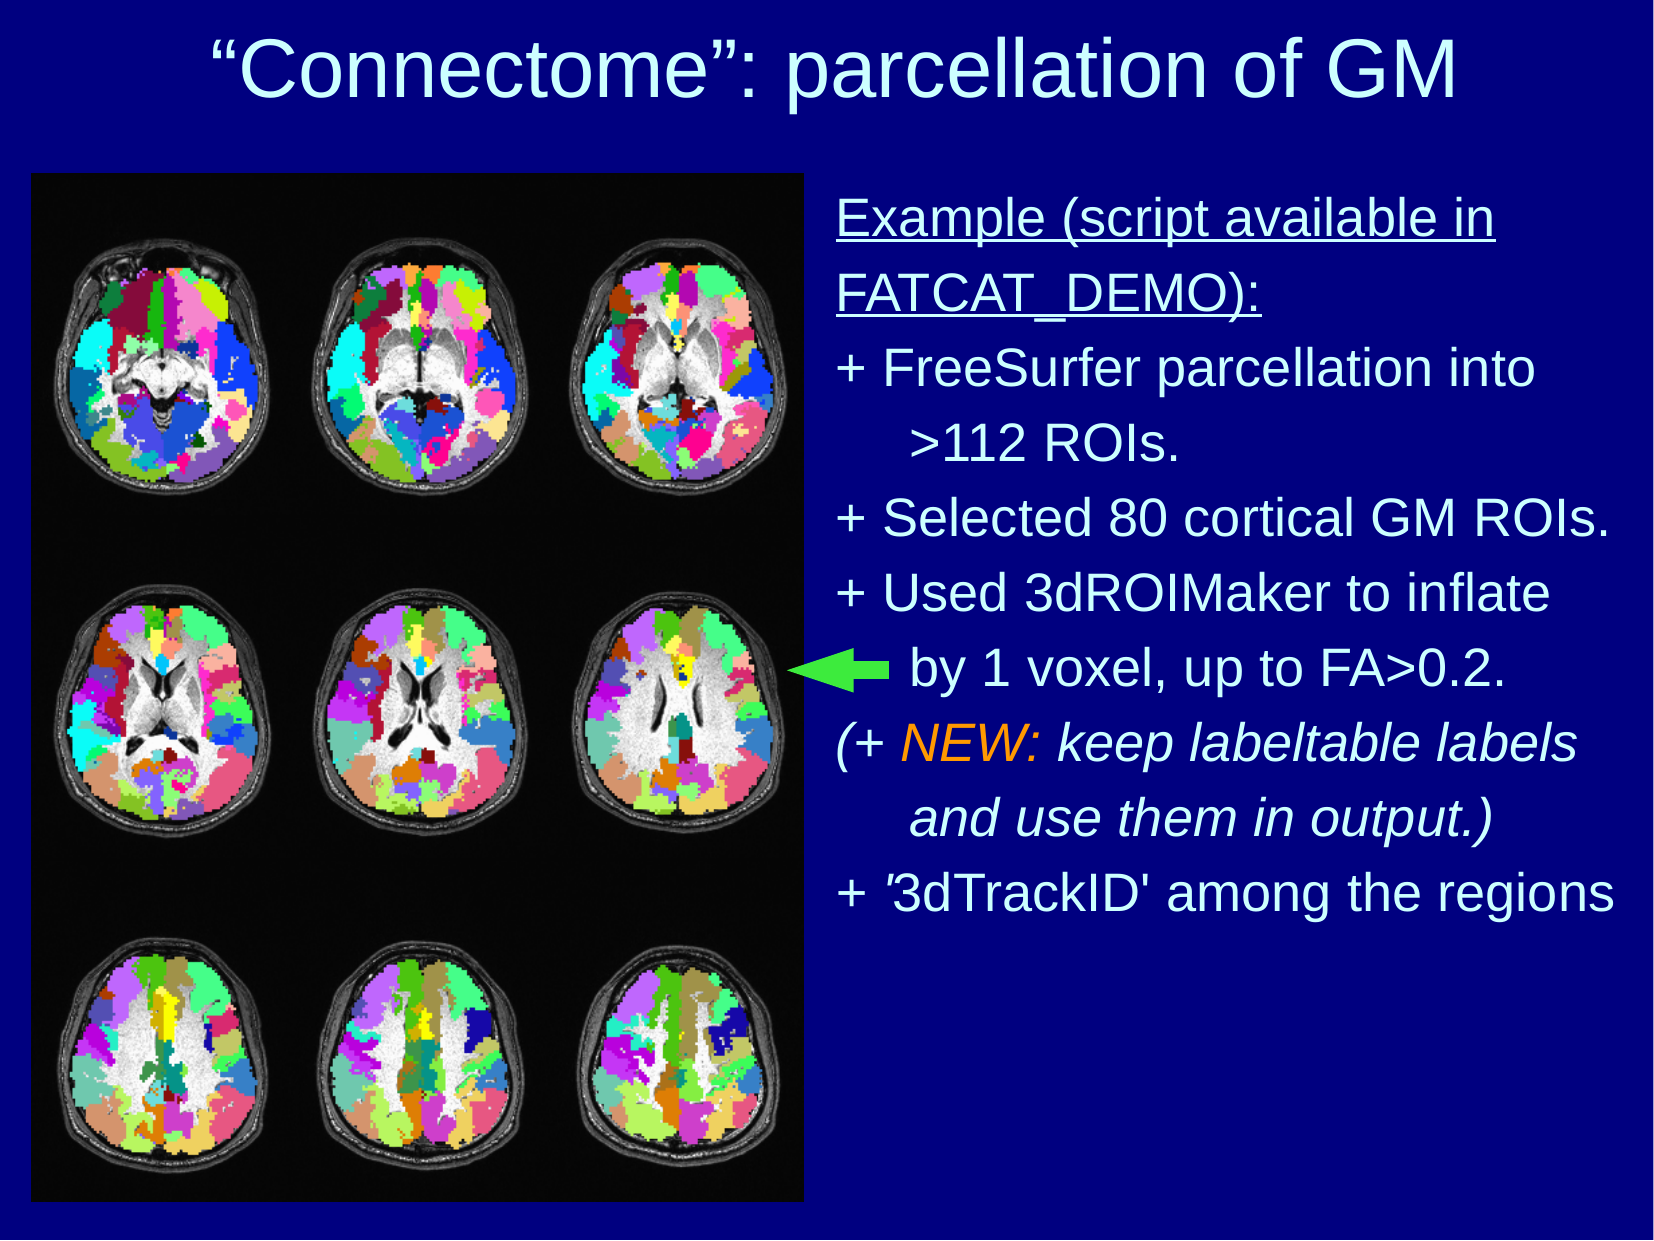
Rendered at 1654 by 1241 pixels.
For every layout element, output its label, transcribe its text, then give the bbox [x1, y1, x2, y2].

picture [31, 173, 804, 1202]
title “Connectome”: parcellation of GM [35, 1, 1636, 137]
text_box Example (script available in FATCAT_DEMO): + FreeSurfer parcellation into >112 ROIs. + Selected 80 cortical GM ROIs. + Used 3dROIMaker to inflate by 1 voxel, up to FA>0.2. (+ NEW: keep labeltable labels and use them in output.) + '3dTrackID' among the regions [820, 165, 1641, 1006]
